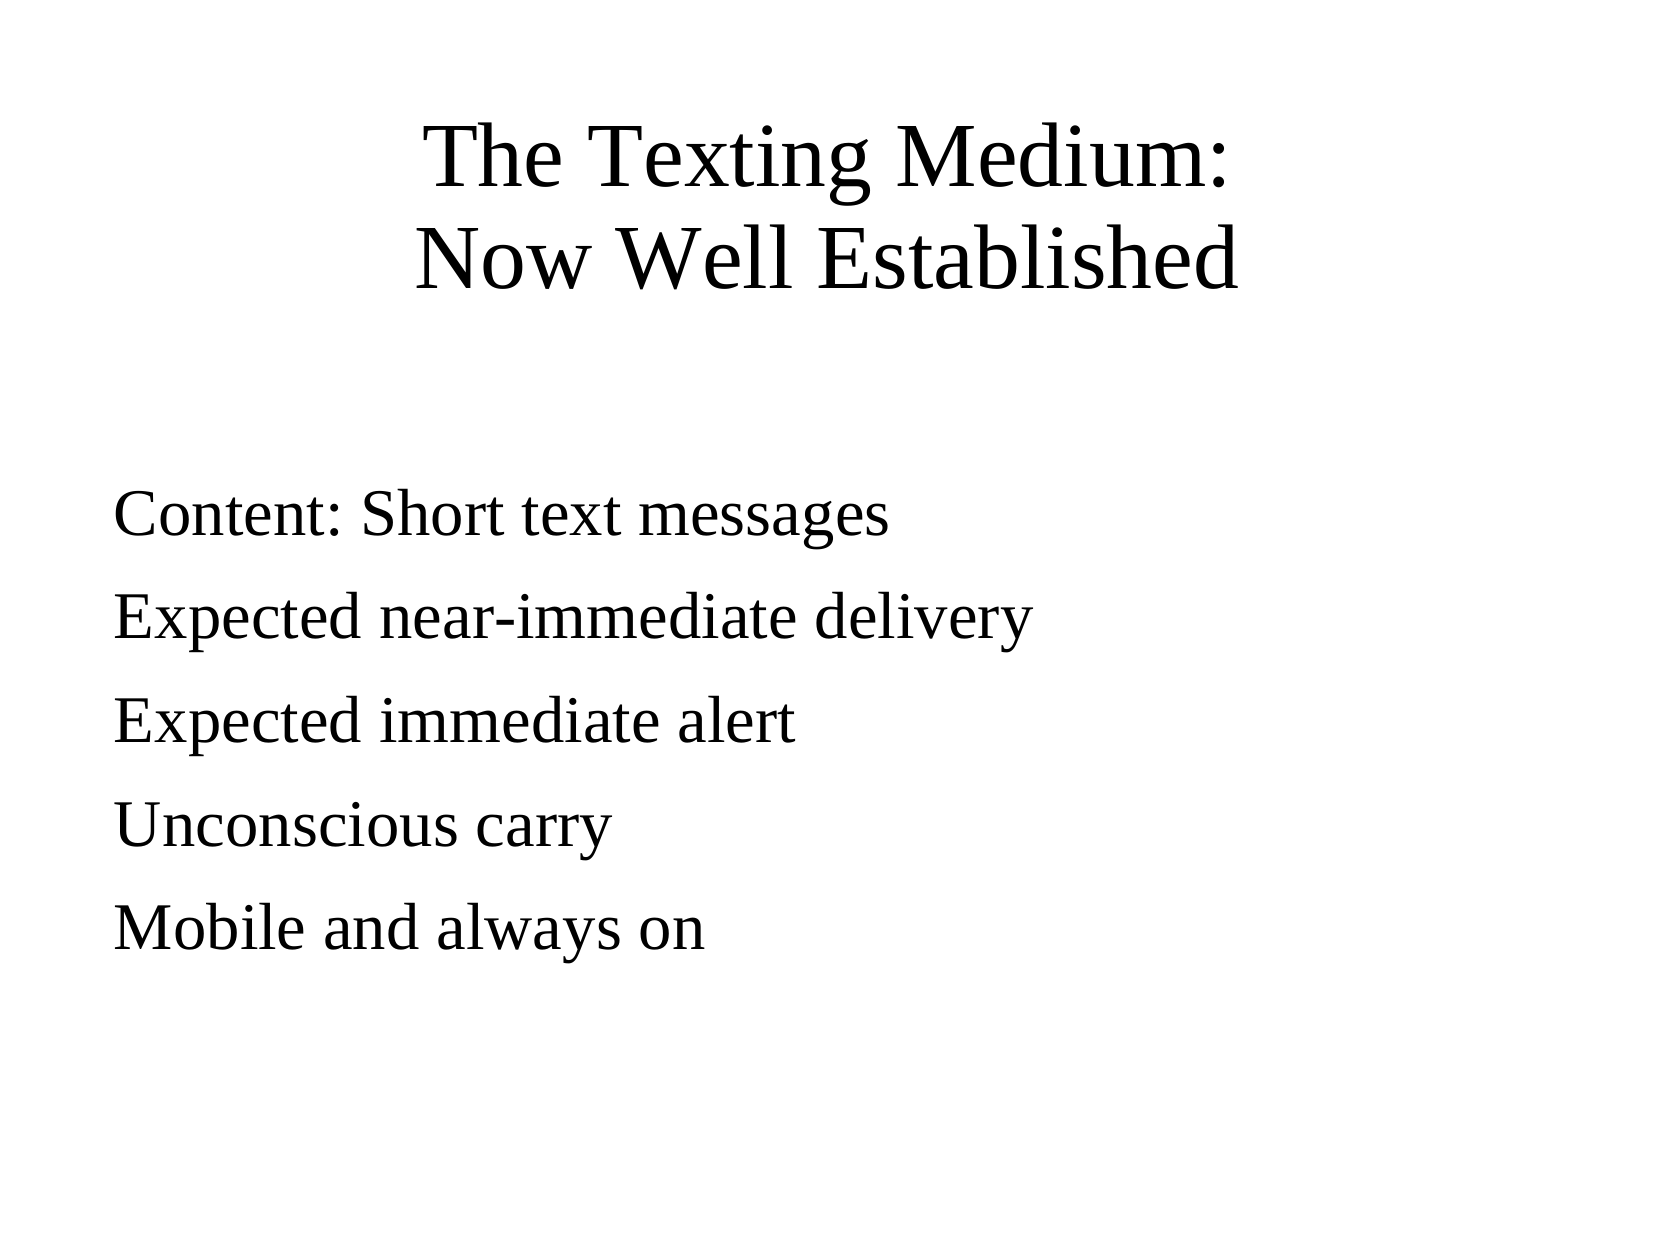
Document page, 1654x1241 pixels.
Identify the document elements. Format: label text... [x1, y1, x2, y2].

title The Texting Medium: Now Well Established [121, 95, 1534, 318]
list Content: Short text messages Expected near-immediate delivery Expected immediate alert Unconscious carry Mobile and always on [96, 475, 1543, 1135]
